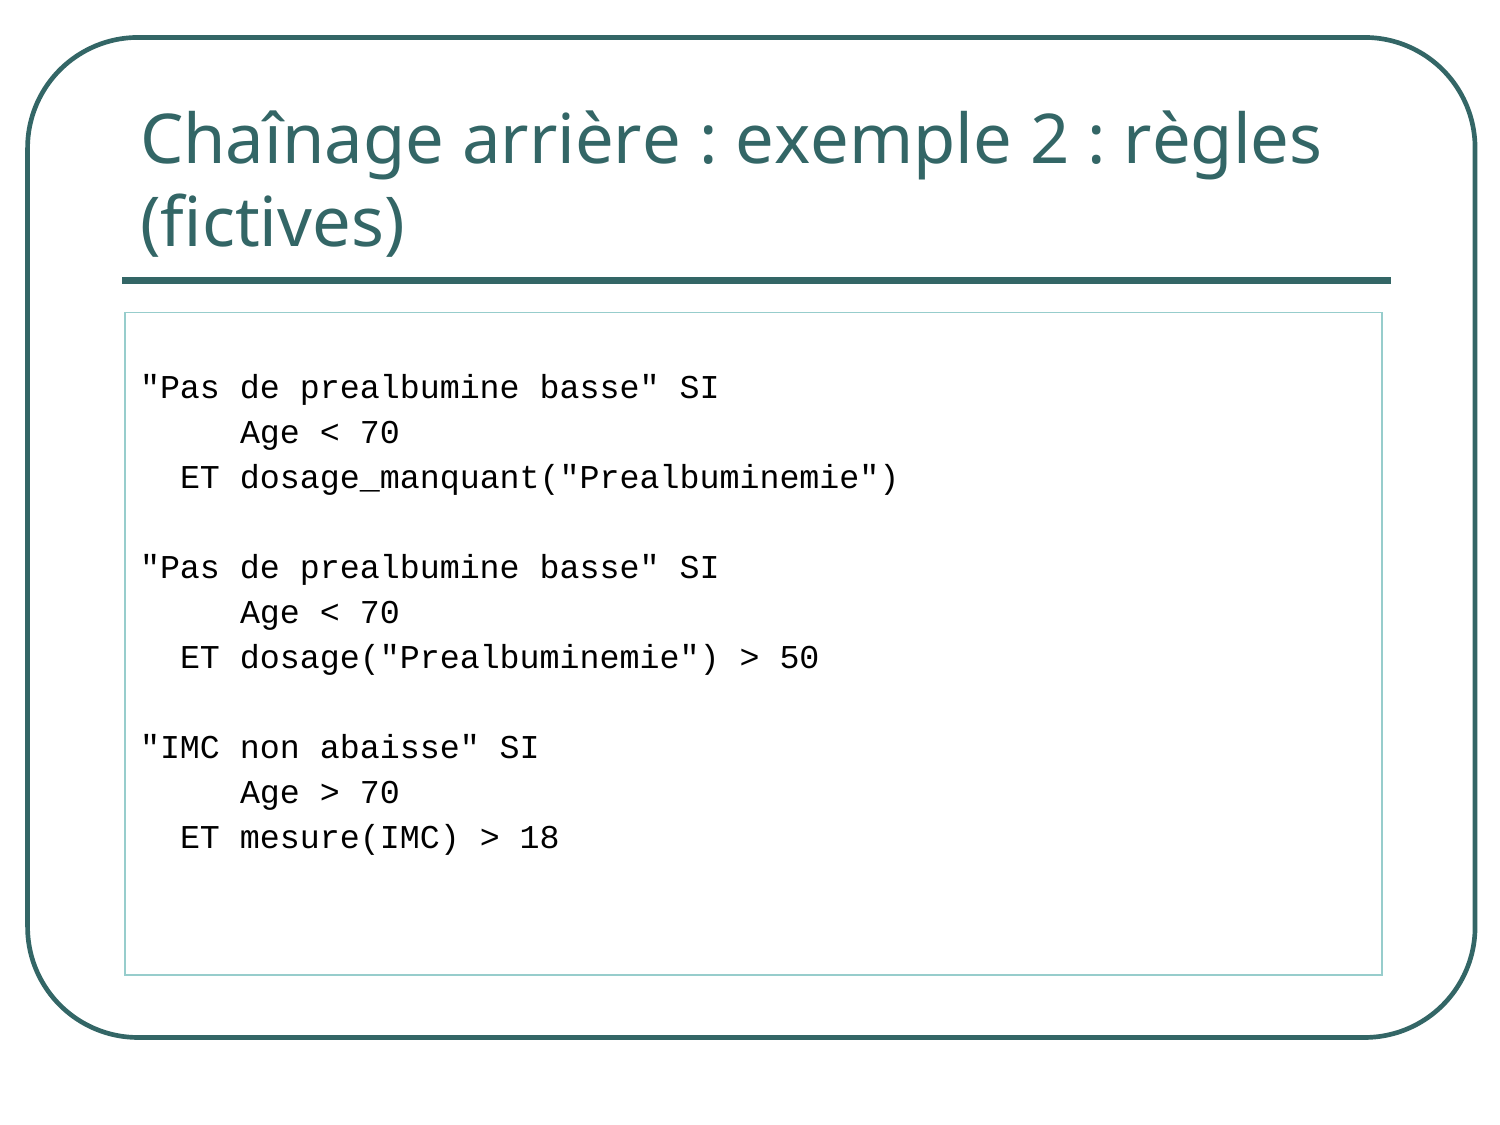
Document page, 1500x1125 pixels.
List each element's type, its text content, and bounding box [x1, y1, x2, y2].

list "Pas de prealbumine basse" SI Age < 70 ET dosage_manquant("Prealbuminemie") "Pas de prealbumine basse" SI Age < 70 ET dosage("Prealbuminemie") > 50 "IMC non abaisse" SI Age > 70 ET mesure(IMC) > 18 [125, 312, 1382, 976]
title Chaînage arrière : exemple 2 : règles (fictives) [125, 87, 1388, 208]
